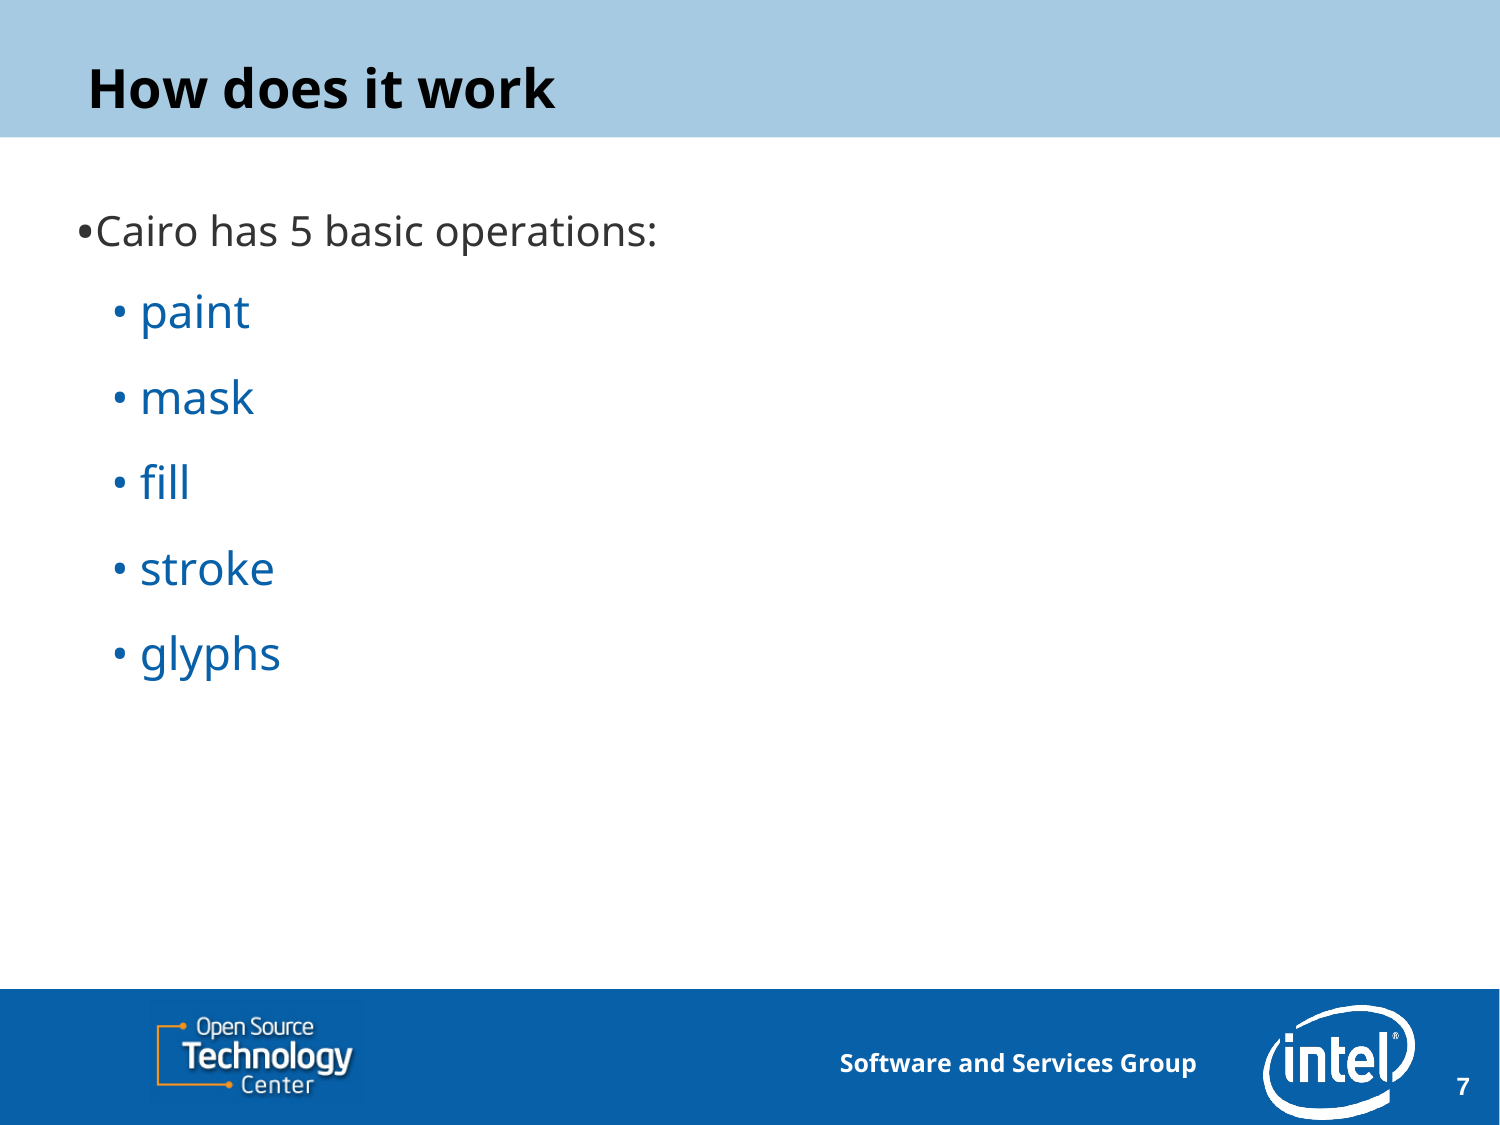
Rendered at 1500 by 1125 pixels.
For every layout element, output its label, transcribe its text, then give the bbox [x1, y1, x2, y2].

title How does it work [87, 44, 1446, 131]
picture [150, 999, 365, 1106]
list Cairo has 5 basic operations: paint mask fill stroke glyphs [74, 202, 1425, 930]
picture [1263, 1005, 1415, 1120]
